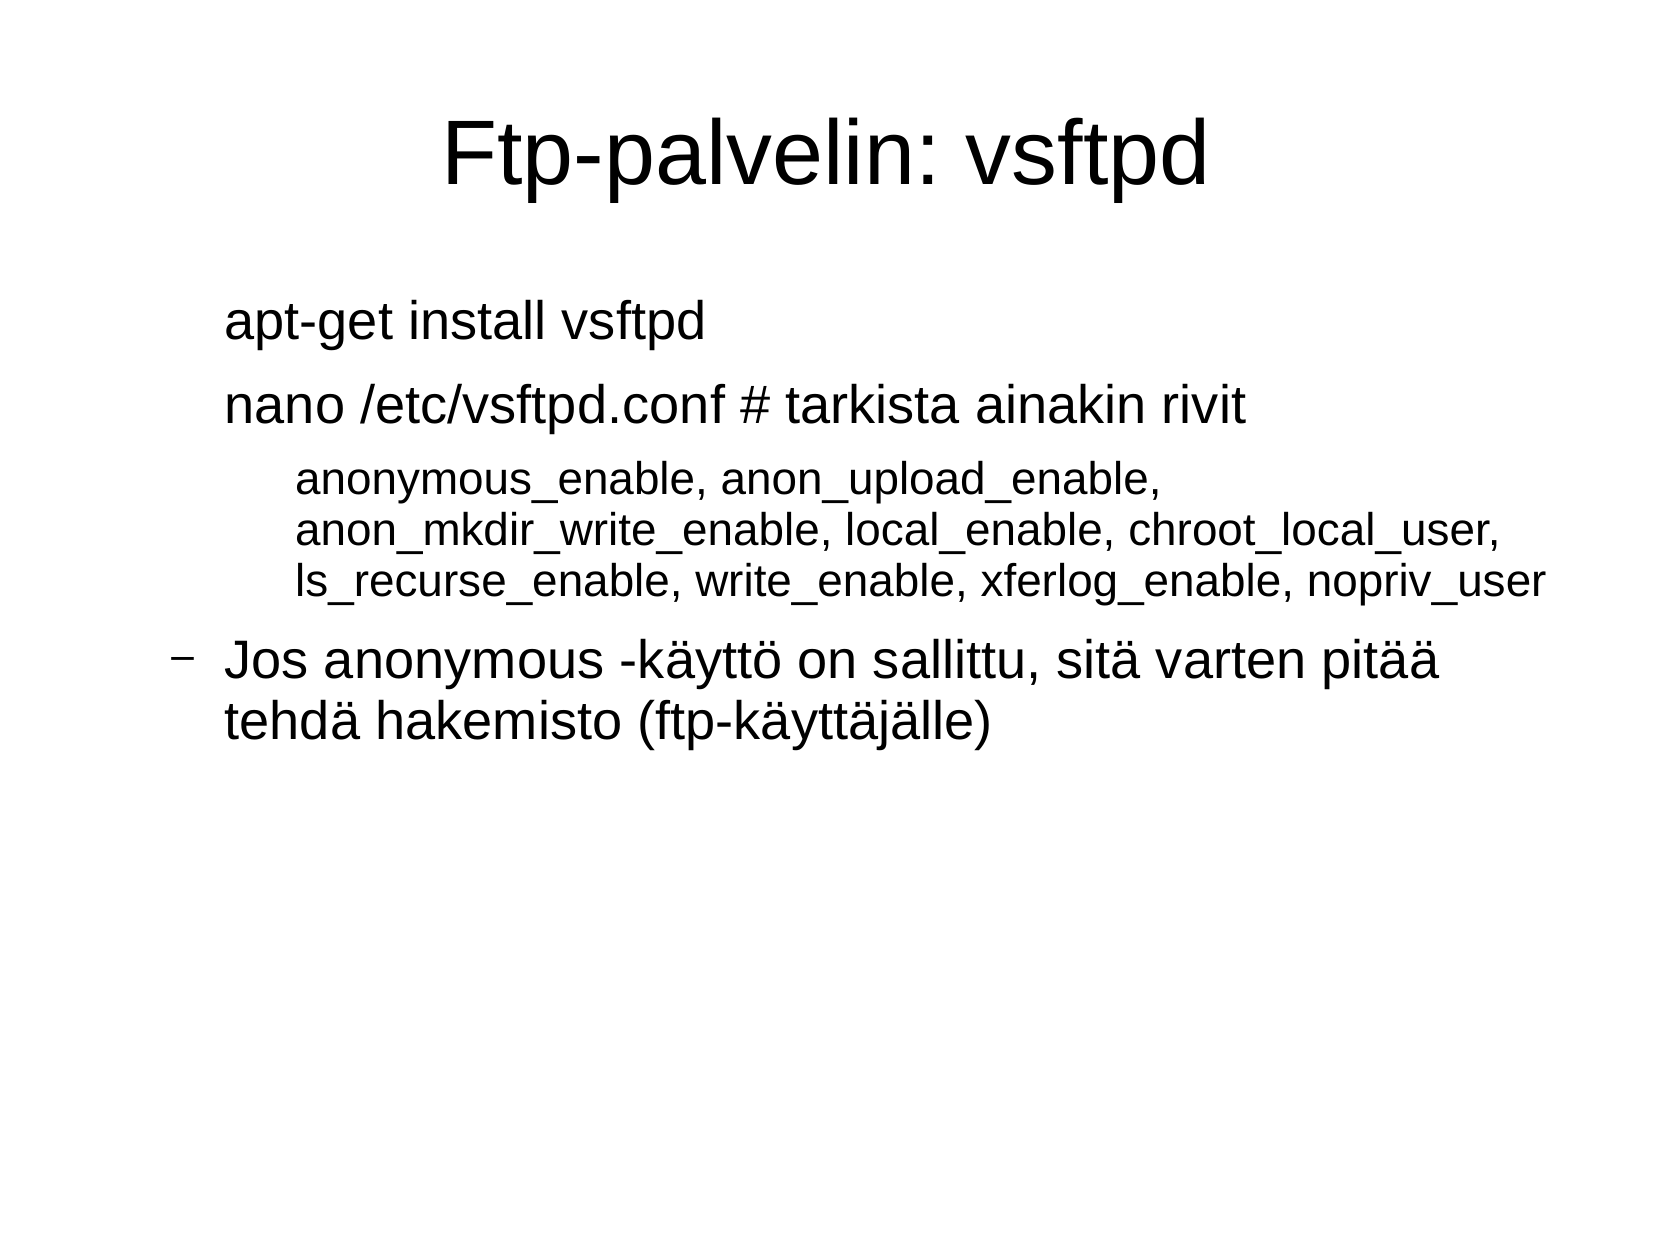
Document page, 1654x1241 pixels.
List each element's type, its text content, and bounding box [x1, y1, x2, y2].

list apt-get install vsftpd nano /etc/vsftpd.conf # tarkista ainakin rivit anonymous_enable, anon_upload_enable, anon_mkdir_write_enable, local_enable, chroot_local_user, ls_recurse_enable, write_enable, xferlog_enable, nopriv_user Jos anonymous -käyttö on sallittu, sitä varten pitää tehdä hakemisto (ftp-käyttäjälle) [82, 290, 1571, 1010]
title Ftp-palvelin: vsftpd [82, 49, 1571, 257]
